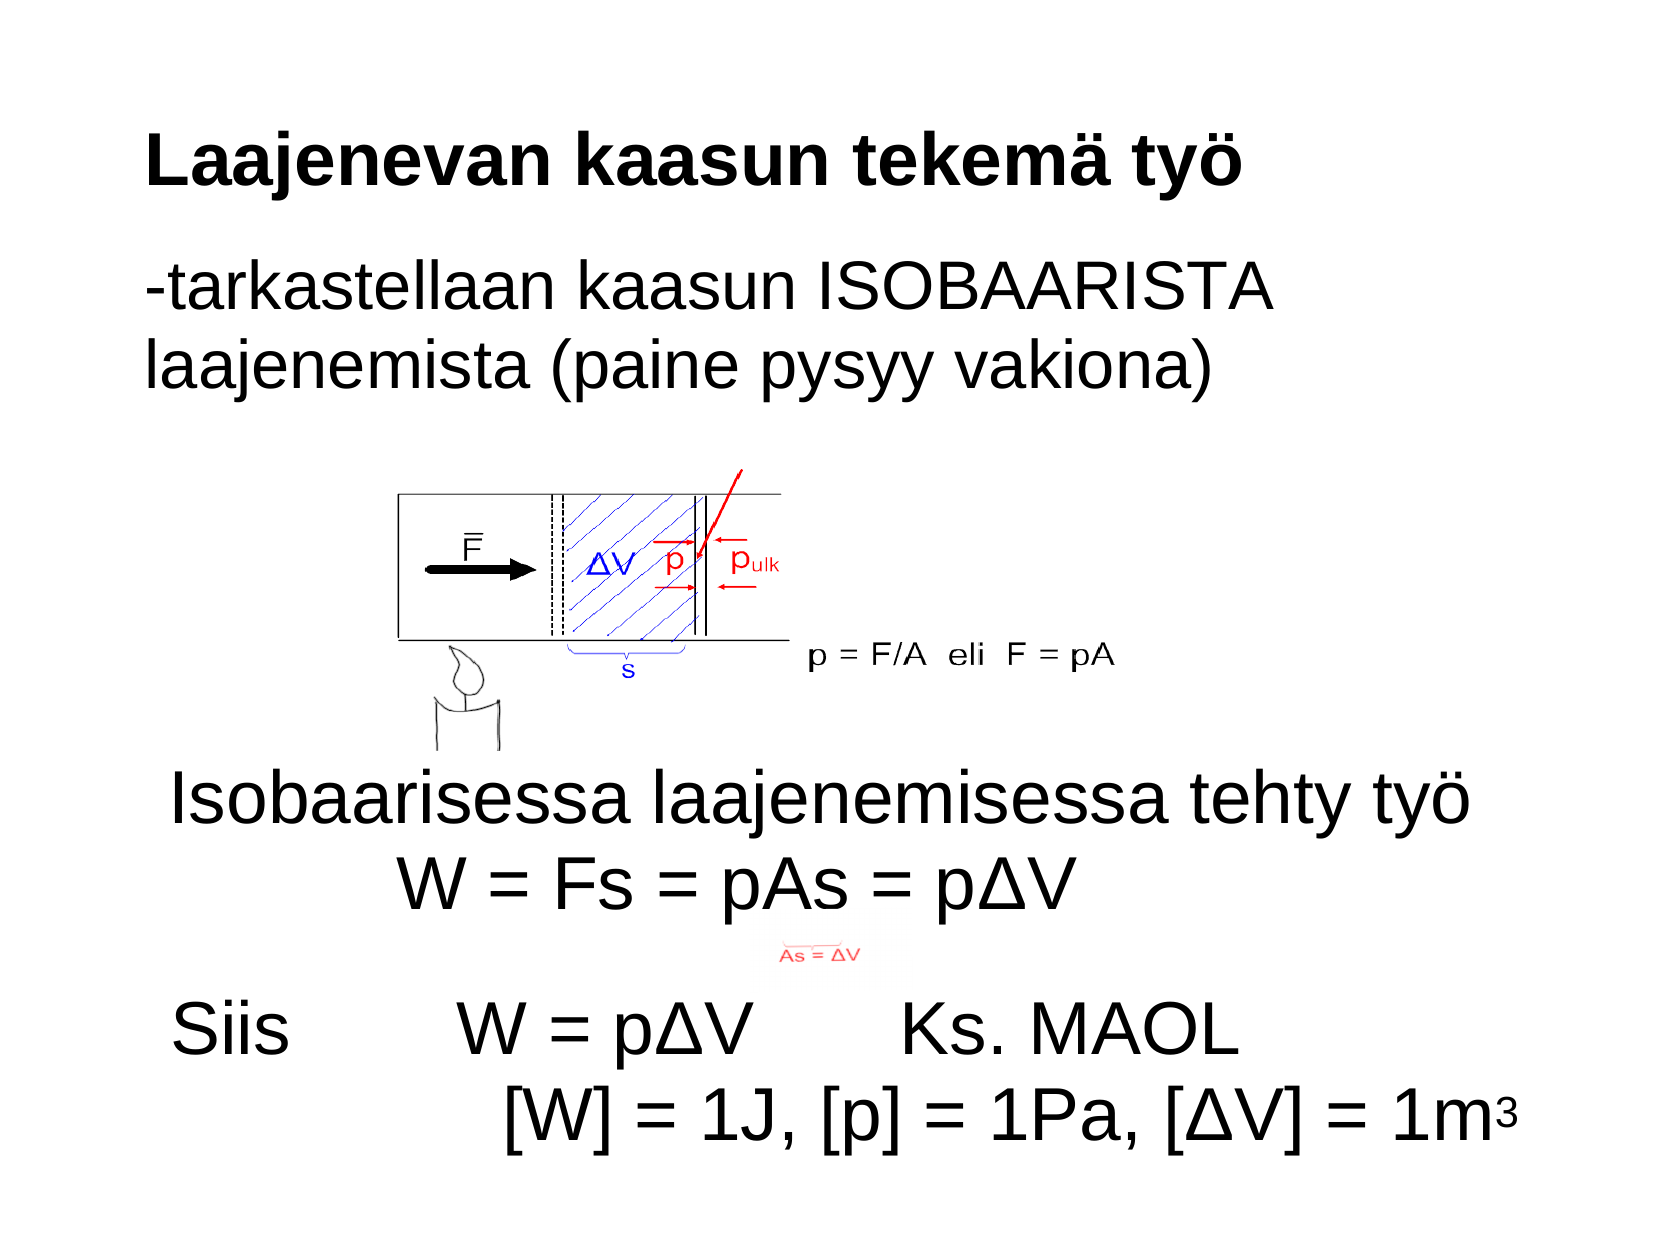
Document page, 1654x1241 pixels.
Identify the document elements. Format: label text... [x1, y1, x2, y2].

picture [354, 460, 1148, 751]
text_box Isobaarisessa laajenemisessa tehty työ W = Fs = pAs = pΔV [153, 744, 1489, 1188]
text_box Laajenevan kaasun tekemä työ -tarkastellaan kaasun ISOBAARISTA laajenemista (paine pysyy vakiona) [129, 106, 1477, 449]
picture [749, 907, 913, 975]
text_box Siis W = pΔV Ks. MAOL [W] = 1J, [p] = 1Pa, [ΔV] = 1m3 [155, 975, 1583, 1160]
